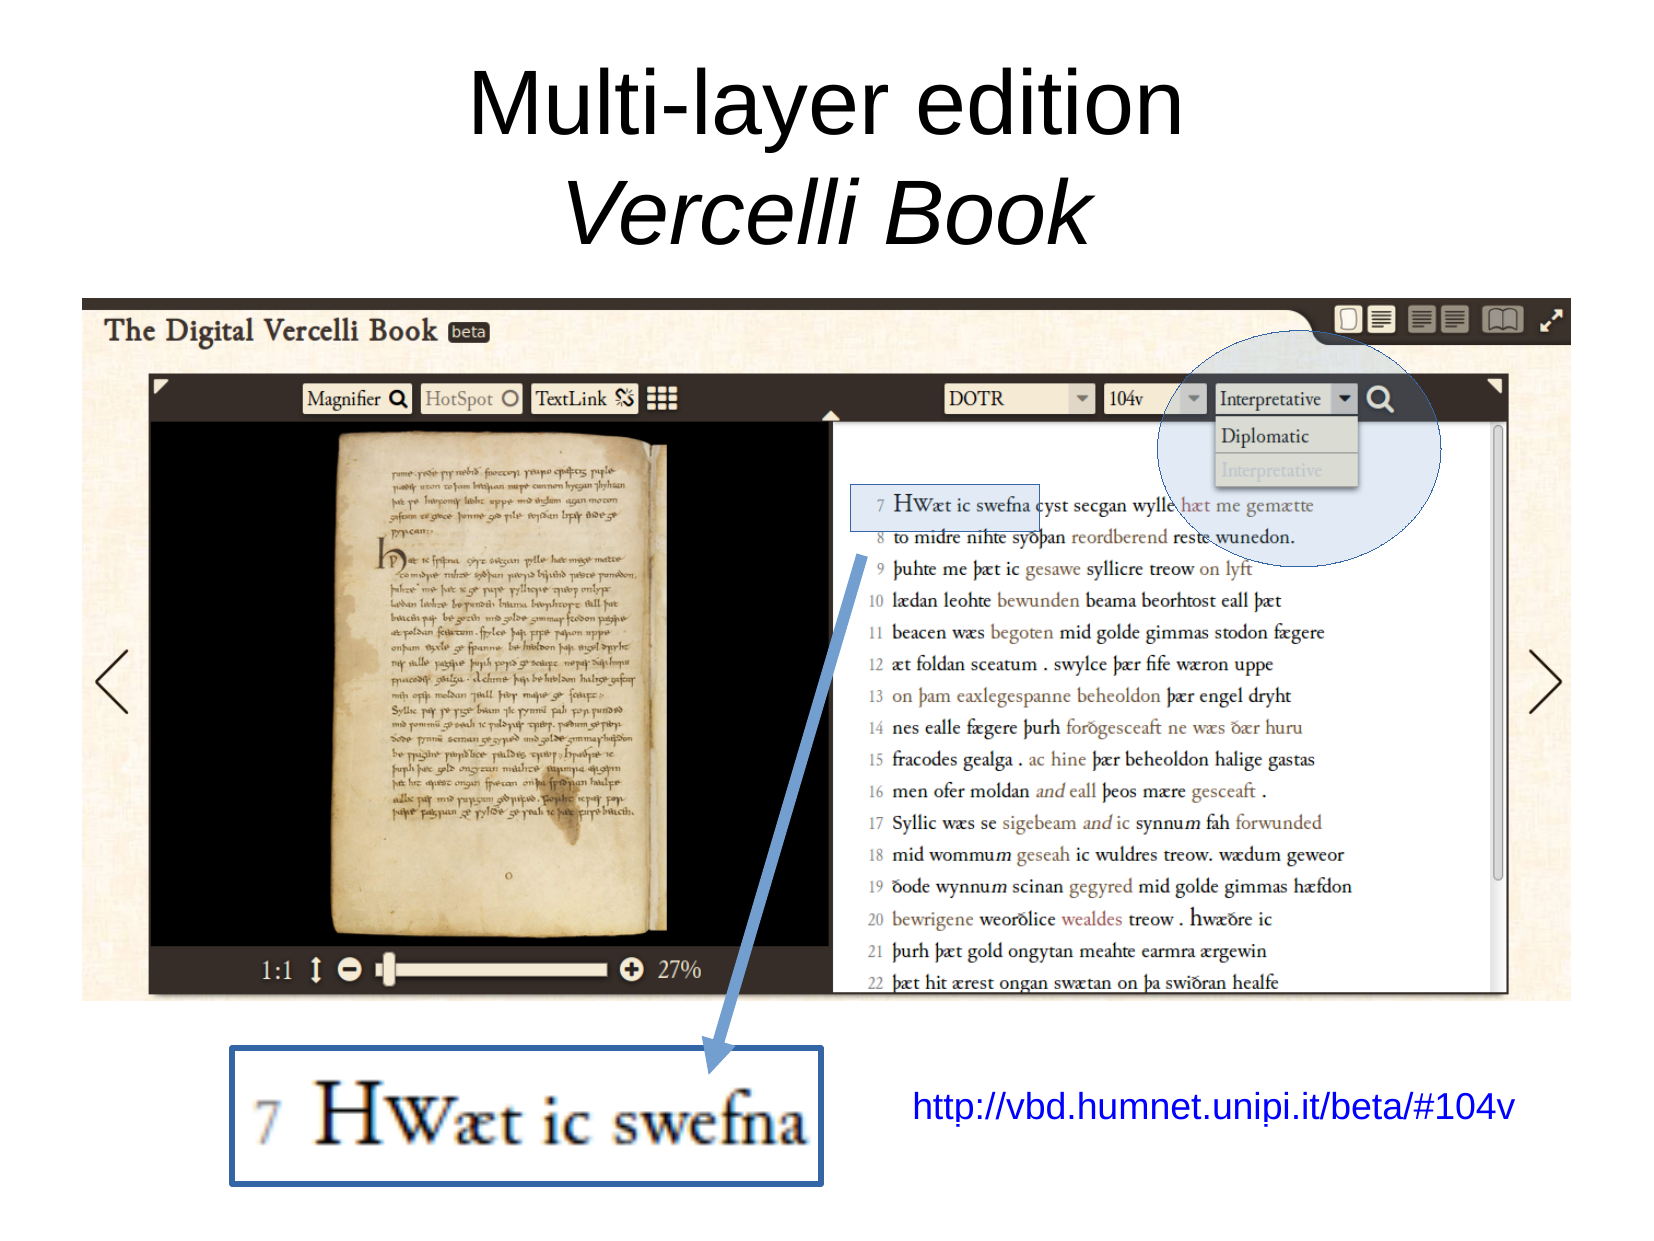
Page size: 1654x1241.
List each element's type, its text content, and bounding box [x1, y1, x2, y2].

picture [235, 1051, 819, 1182]
text_box [1157, 330, 1442, 567]
text_box Multi-layer edition Vercelli Book [82, 49, 1571, 257]
text_box [850, 484, 1040, 532]
text_box http://vbd.humnet.unipi.it/beta/#104v [897, 1074, 1548, 1150]
picture [82, 298, 1571, 1001]
